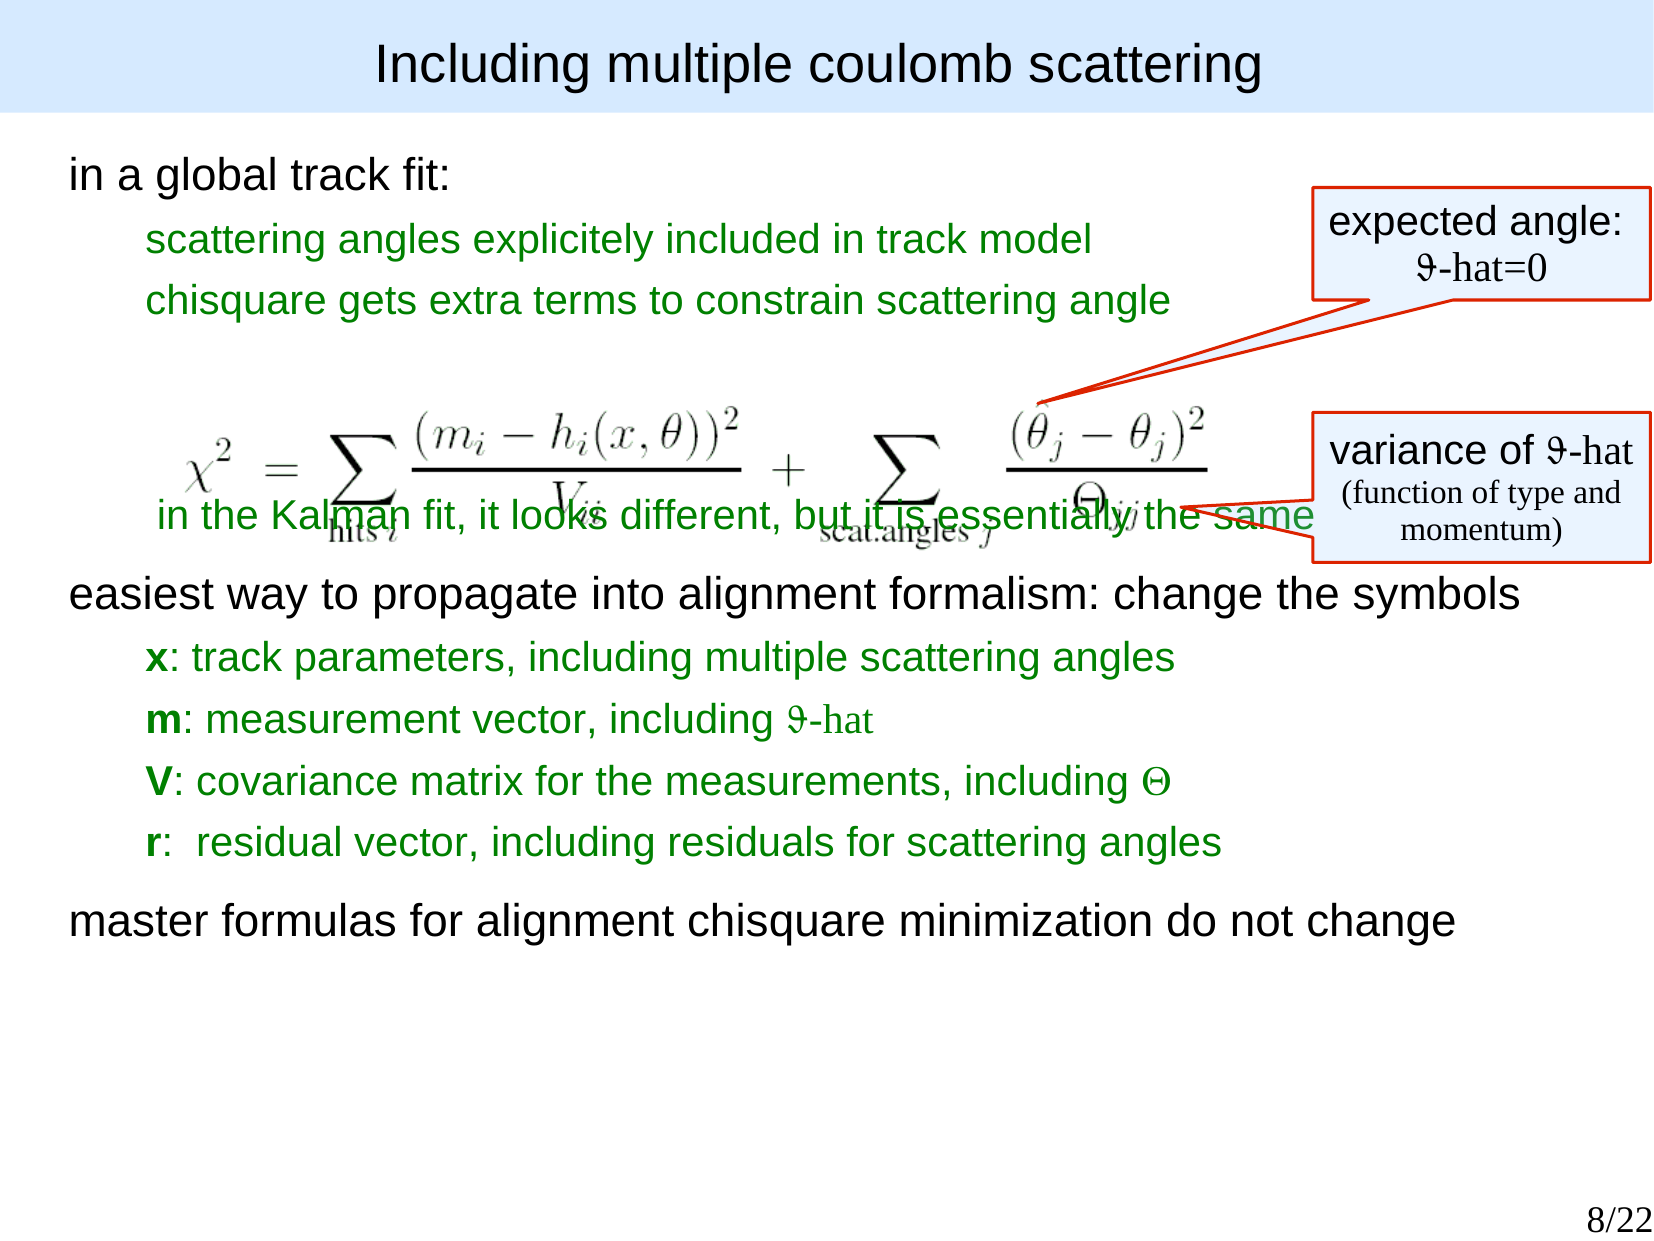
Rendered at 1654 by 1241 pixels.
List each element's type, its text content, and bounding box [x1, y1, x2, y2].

title Including multiple coulomb scattering [121, 2, 1534, 125]
text_box variance of -hat (function of type and momentum) [1180, 412, 1651, 563]
list in a global track fit: scattering angles explicitely included in track model chisquare gets extra terms to constrain scattering angle in the Kalman fit, it looks different, but it is essentially the same easiest way to propagate into alignment formalism: change the symbols x: track parameters, including multiple scattering angles m: measurement vector, including -hat V: covariance matrix for the measurements, including  r: residual vector, including residuals for scattering angles master formulas for alignment chisquare minimization do not change [50, 149, 1575, 1213]
text_box expected angle: -hat=0 [1037, 187, 1651, 404]
